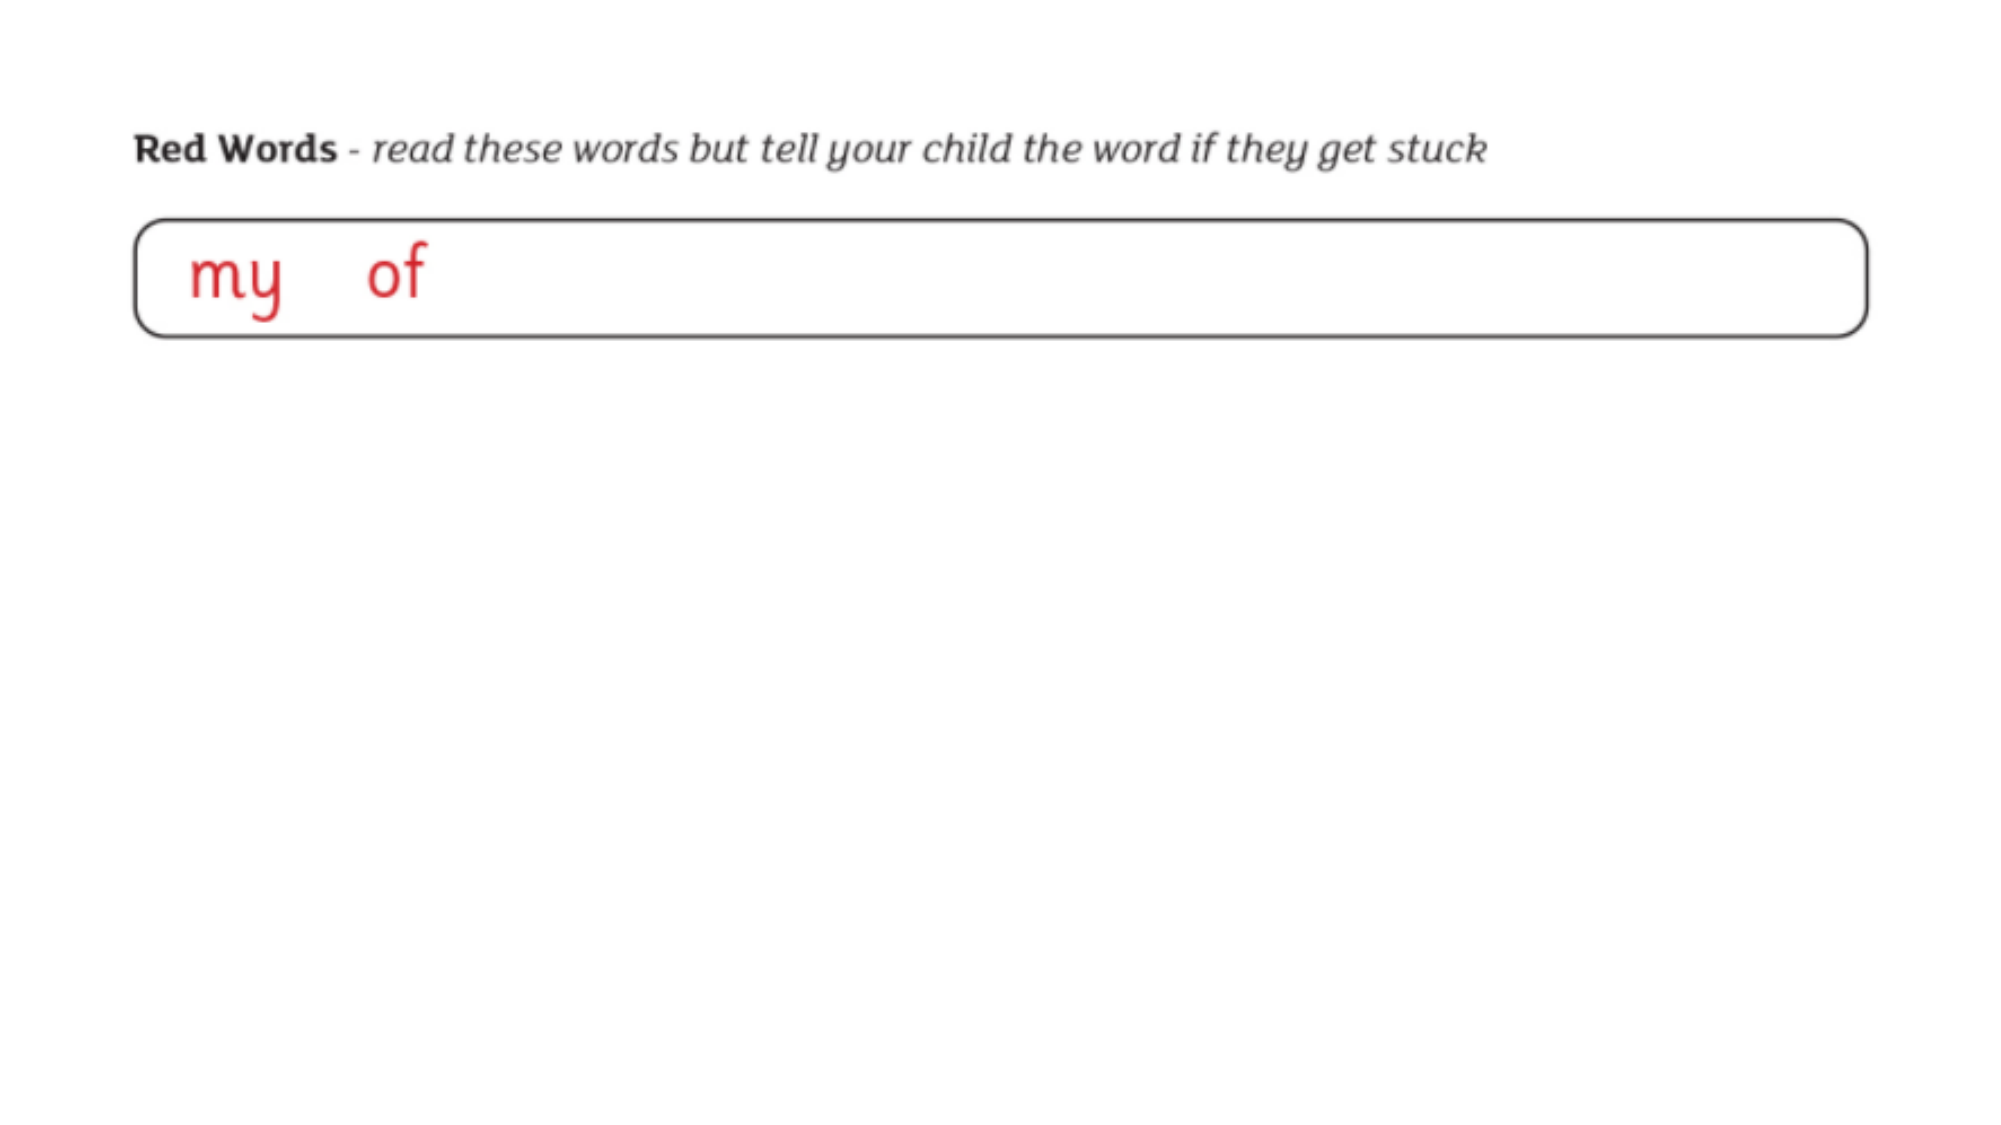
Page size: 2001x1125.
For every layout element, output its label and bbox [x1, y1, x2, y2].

picture [66, 88, 1966, 411]
